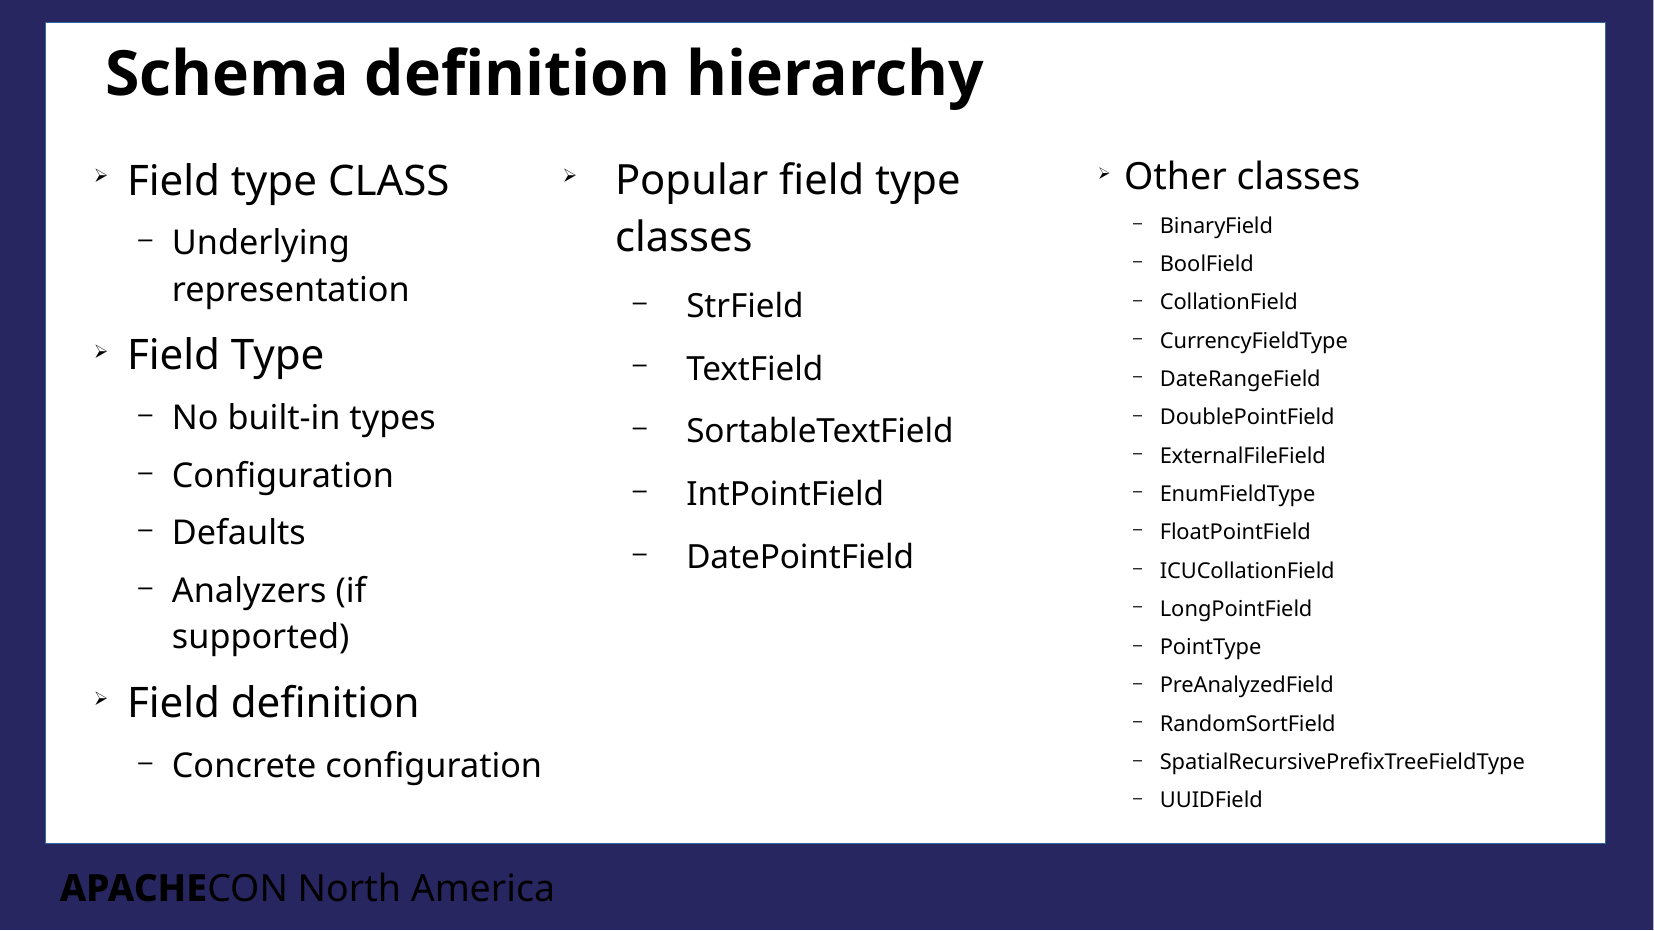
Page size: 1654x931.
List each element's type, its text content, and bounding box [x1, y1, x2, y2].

list Field type CLASS Underlying representation Field Type No built-in types Configuration Defaults Analyzers (if supported) Field definition Concrete configuration [82, 150, 544, 811]
list Other classes BinaryField BoolField CollationField CurrencyFieldType DateRangeField DoublePointField ExternalFileField EnumFieldType FloatPointField ICUCollationField LongPointField PointType PreAnalyzedField RandomSortField SpatialRecursivePrefixTreeFieldType UUIDField [1088, 150, 1591, 826]
list Popular field type classes StrField TextField SortableTextField IntPointField DatePointField [544, 150, 1066, 811]
title Schema definition hierarchy [105, 32, 1546, 110]
